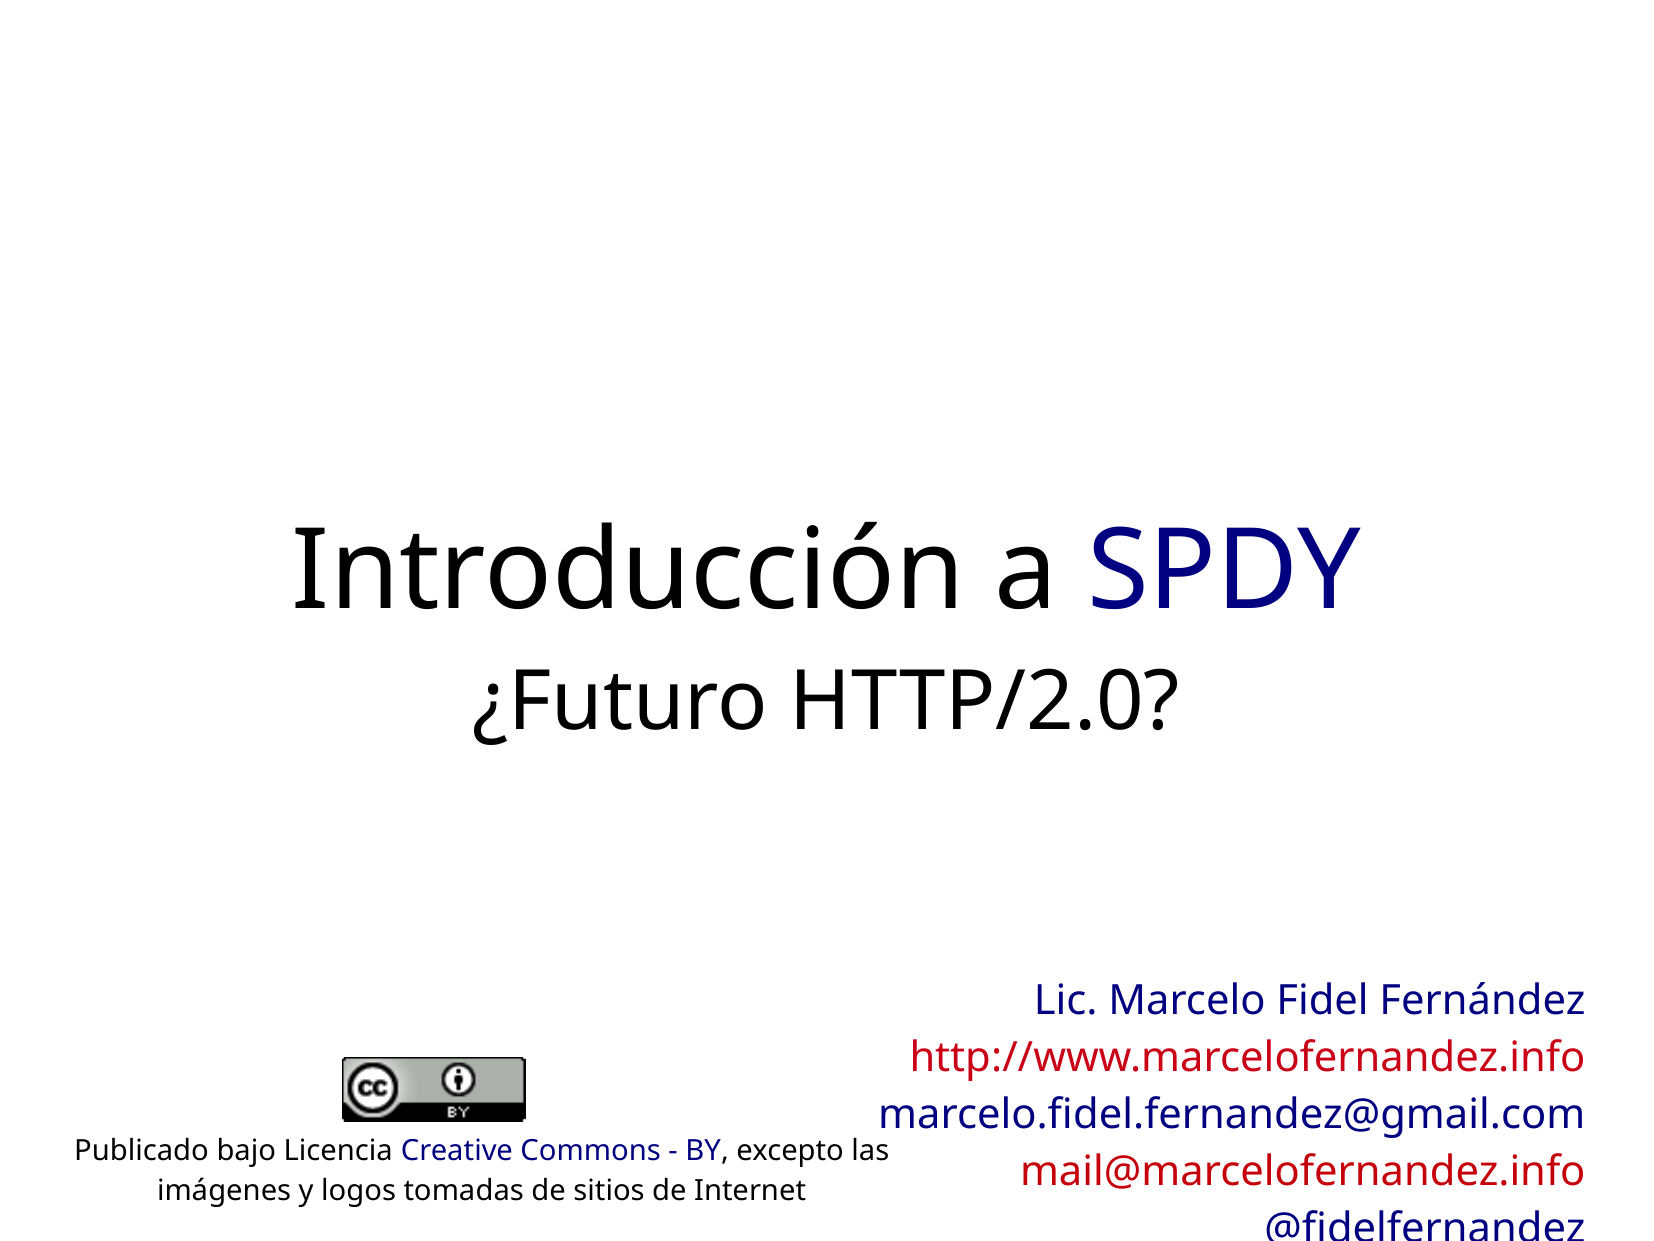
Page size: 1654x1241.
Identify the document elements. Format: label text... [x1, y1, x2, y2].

picture [342, 1057, 526, 1122]
text_box Publicado bajo Licencia Creative Commons - BY, excepto las imágenes y logos tomadas de sitios de Internet [30, 1122, 934, 1206]
text_box Lic. Marcelo Fidel Fernández http://www.marcelofernandez.info marcelo.fidel.fernandez@gmail.com mail@marcelofernandez.info @fidelfernandez [248, 962, 1601, 1213]
subtitle Introducción a SPDY ¿Futuro HTTP/2.0? [82, 49, 1571, 1122]
